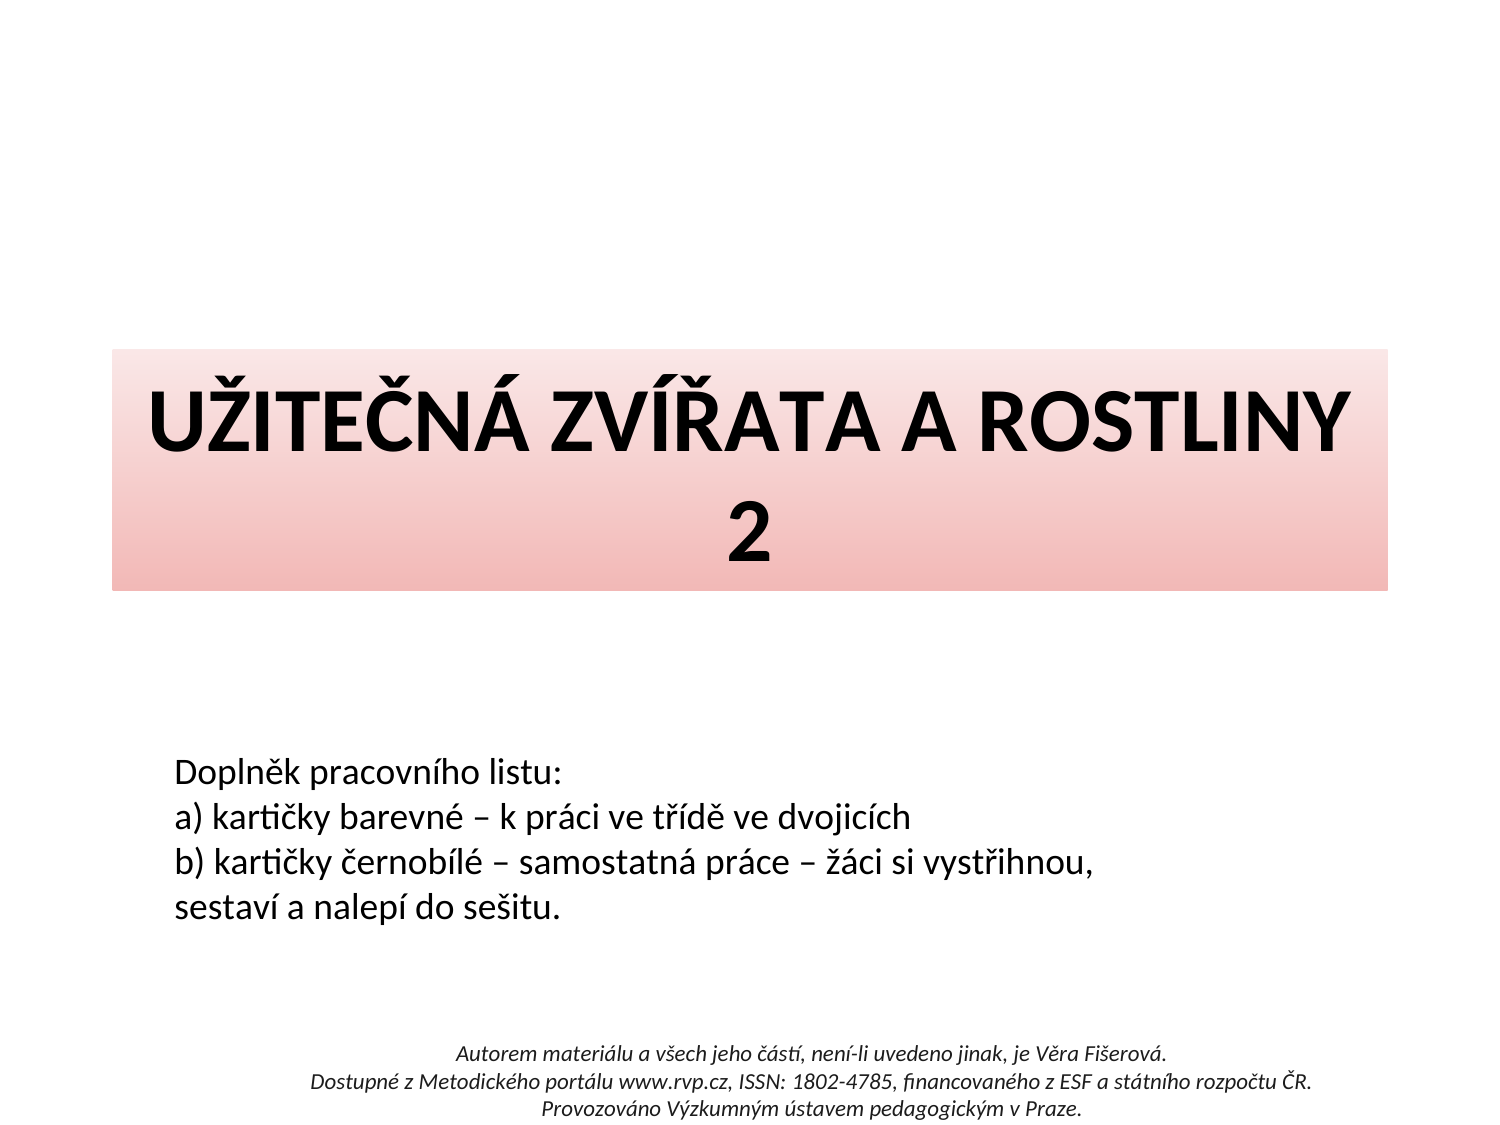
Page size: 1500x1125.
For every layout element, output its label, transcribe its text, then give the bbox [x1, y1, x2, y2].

text_box Autorem materiálu a všech jeho částí, není-li uvedeno jinak, je Věra Fišerová. Dostupné z Metodického portálu www.rvp.cz, ISSN: 1802-4785, financovaného z ESF a státního rozpočtu ČR. Provozováno Výzkumným ústavem pedagogickým v Praze. [103, 1035, 1500, 1125]
title UŽITEČNÁ ZVÍŘATA A ROSTLINY 2 [112, 349, 1388, 591]
text_box Doplněk pracovního listu: kartičky barevné – k práci ve třídě ve dvojicích kartičky černobílé – samostatná práce – žáci si vystřihnou, sestaví a nalepí do sešitu. [159, 739, 1210, 1028]
